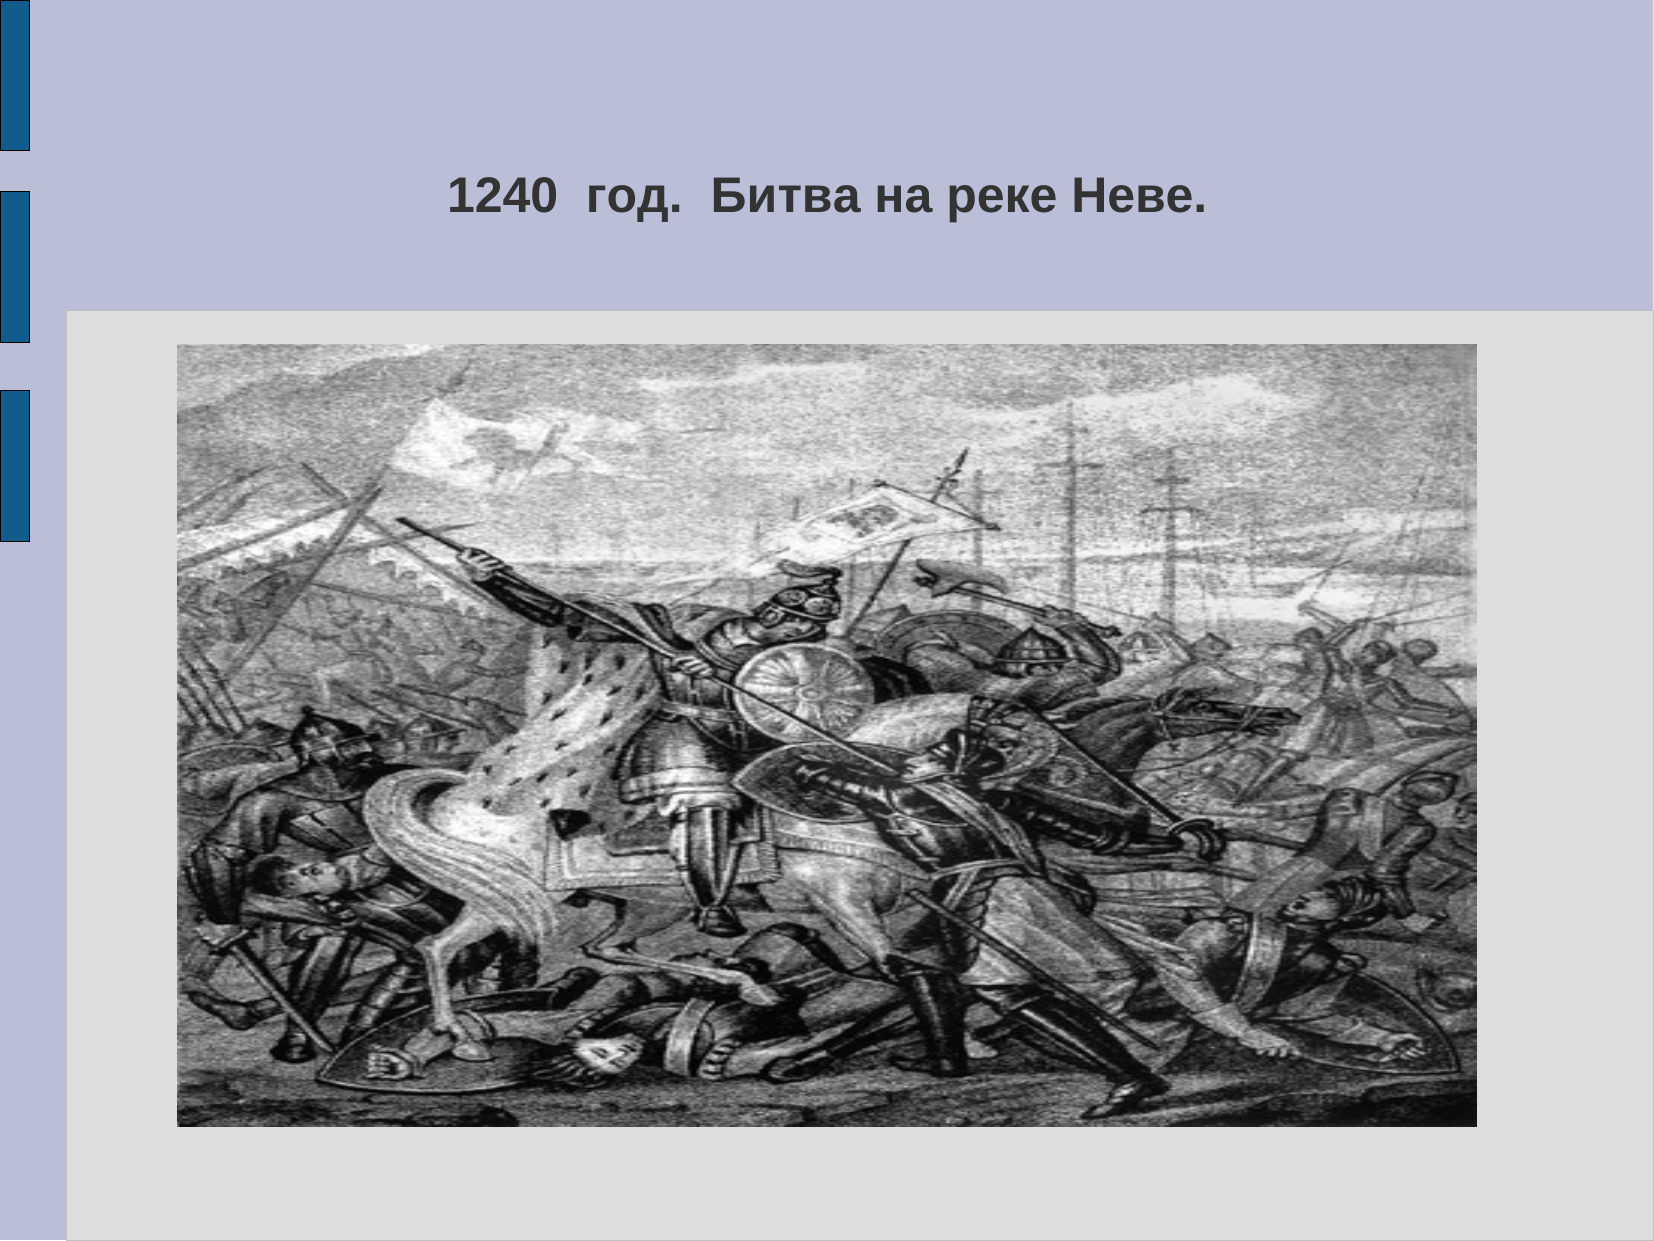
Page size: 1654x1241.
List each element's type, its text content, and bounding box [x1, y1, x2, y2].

picture [177, 344, 1477, 1127]
title 1240 год. Битва на реке Неве. [121, 91, 1534, 299]
